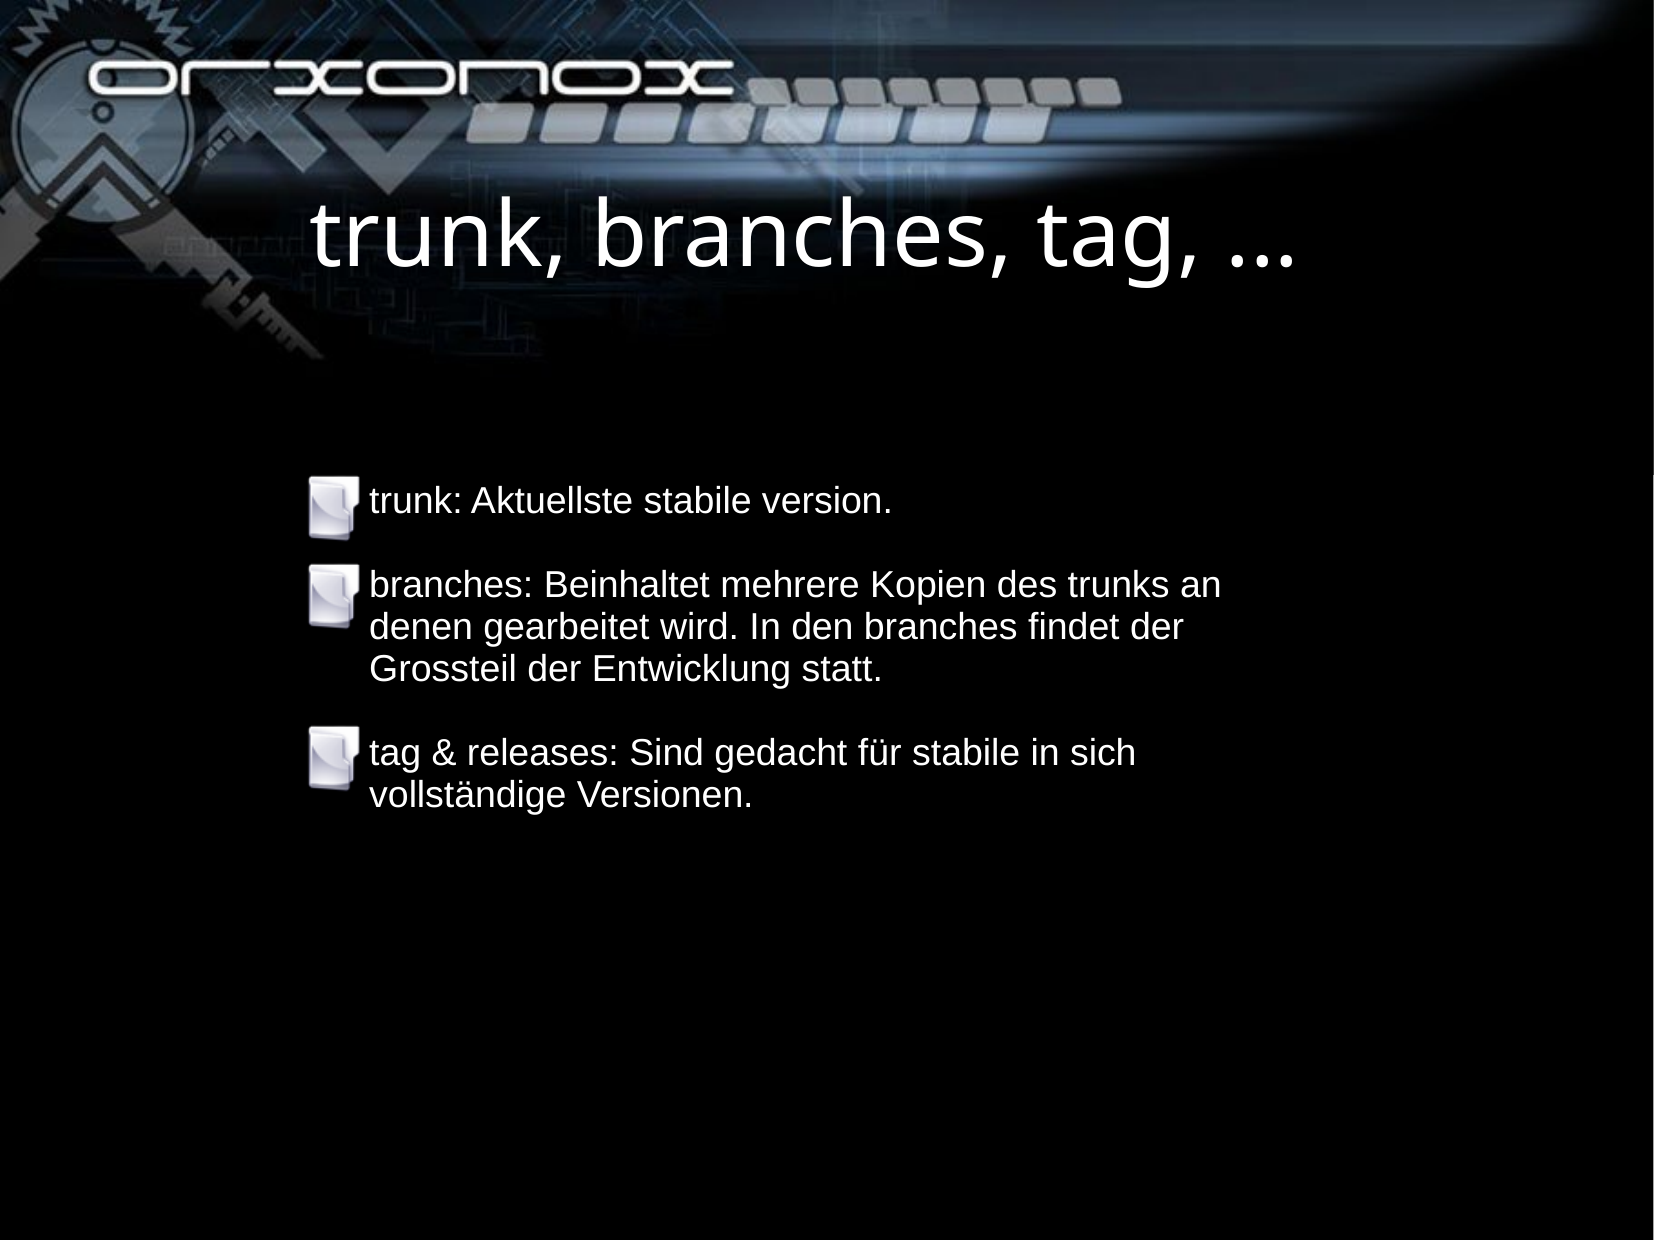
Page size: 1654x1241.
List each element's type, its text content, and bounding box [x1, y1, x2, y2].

picture [295, 560, 371, 636]
picture [0, 0, 1654, 548]
picture [295, 722, 371, 798]
text_box trunk, branches, tag, ... [295, 161, 1506, 337]
text_box trunk: Aktuellste stabile version. branches: Beinhaltet mehrere Kopien des trunks an denen gearbeitet wird. In den branches findet der Grossteil der Entwicklung statt. tag & releases: Sind gedacht für stabile in sich vollständige Versionen. [354, 472, 1329, 824]
